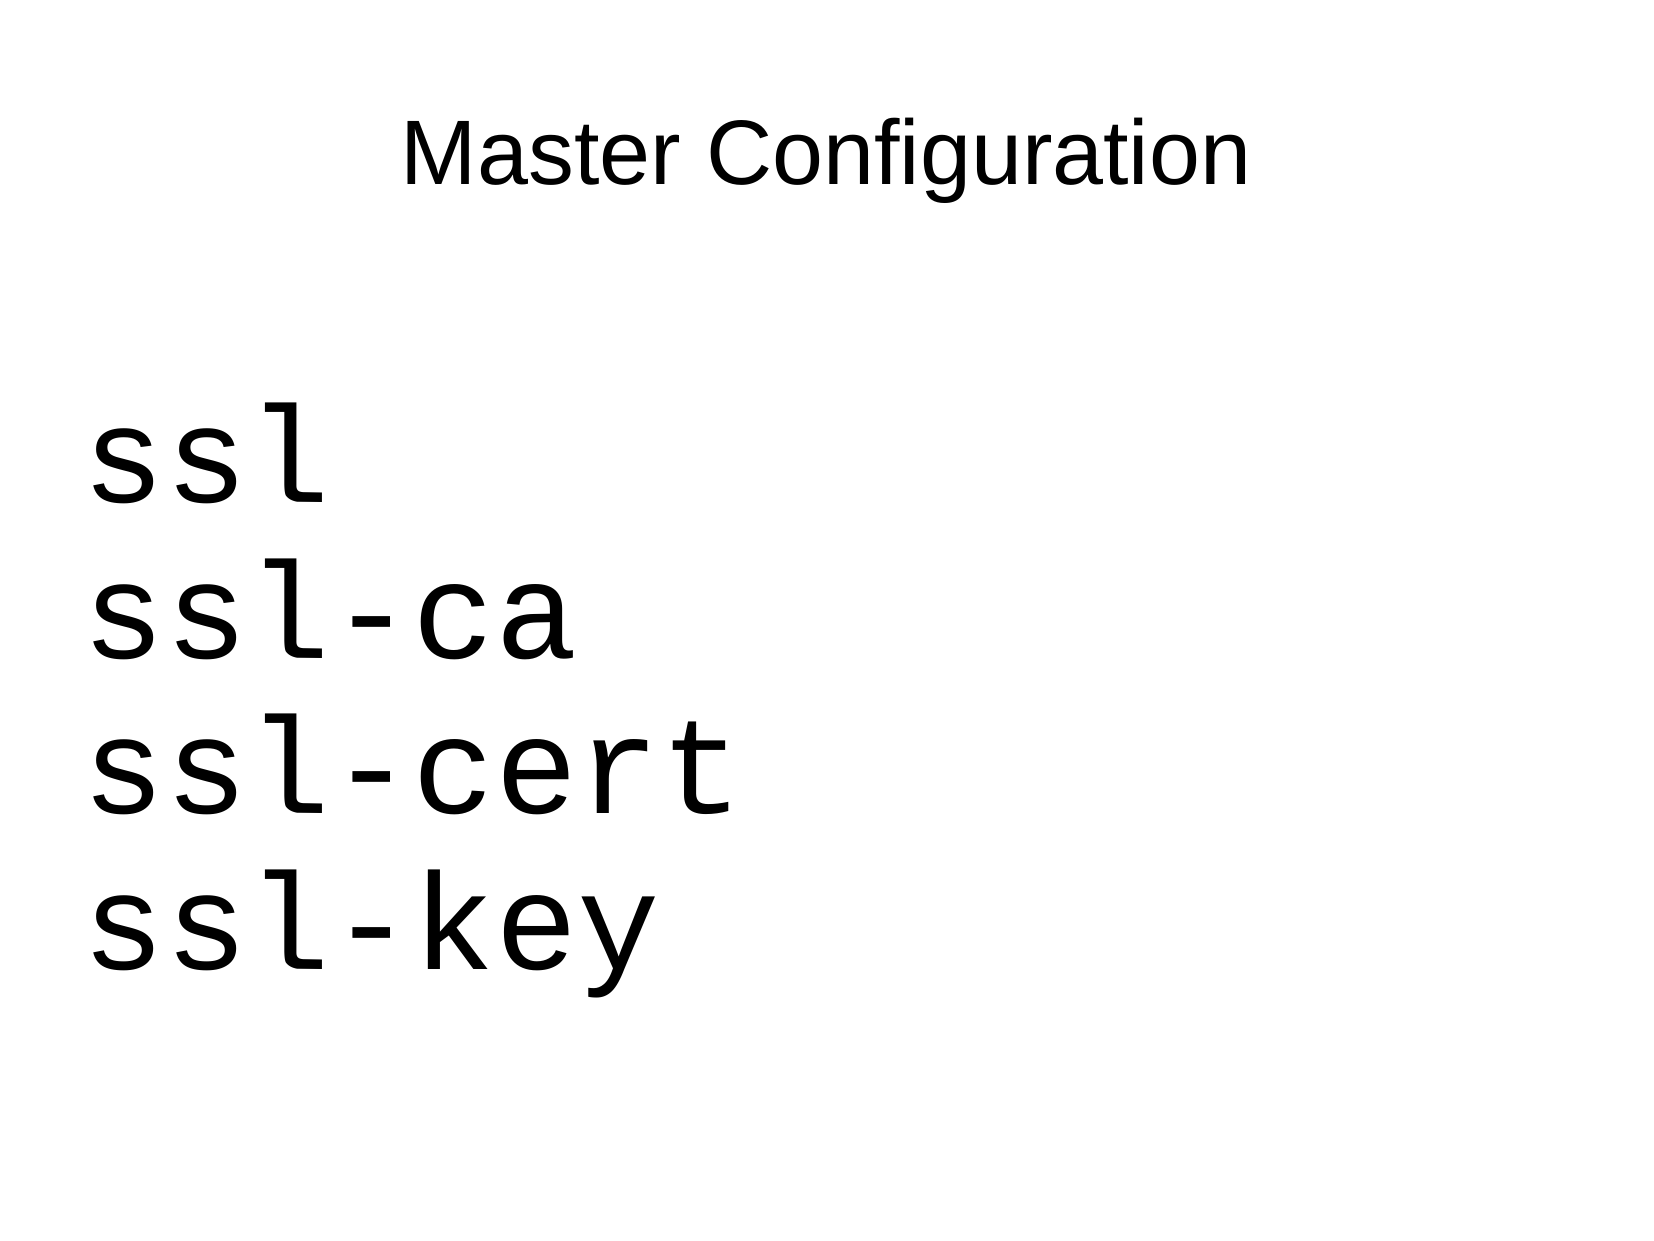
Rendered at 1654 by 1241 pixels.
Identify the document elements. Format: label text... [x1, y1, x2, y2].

title Master Configuration [82, 49, 1571, 257]
subtitle ssl ssl-ca ssl-cert ssl-key [82, 290, 1571, 1109]
